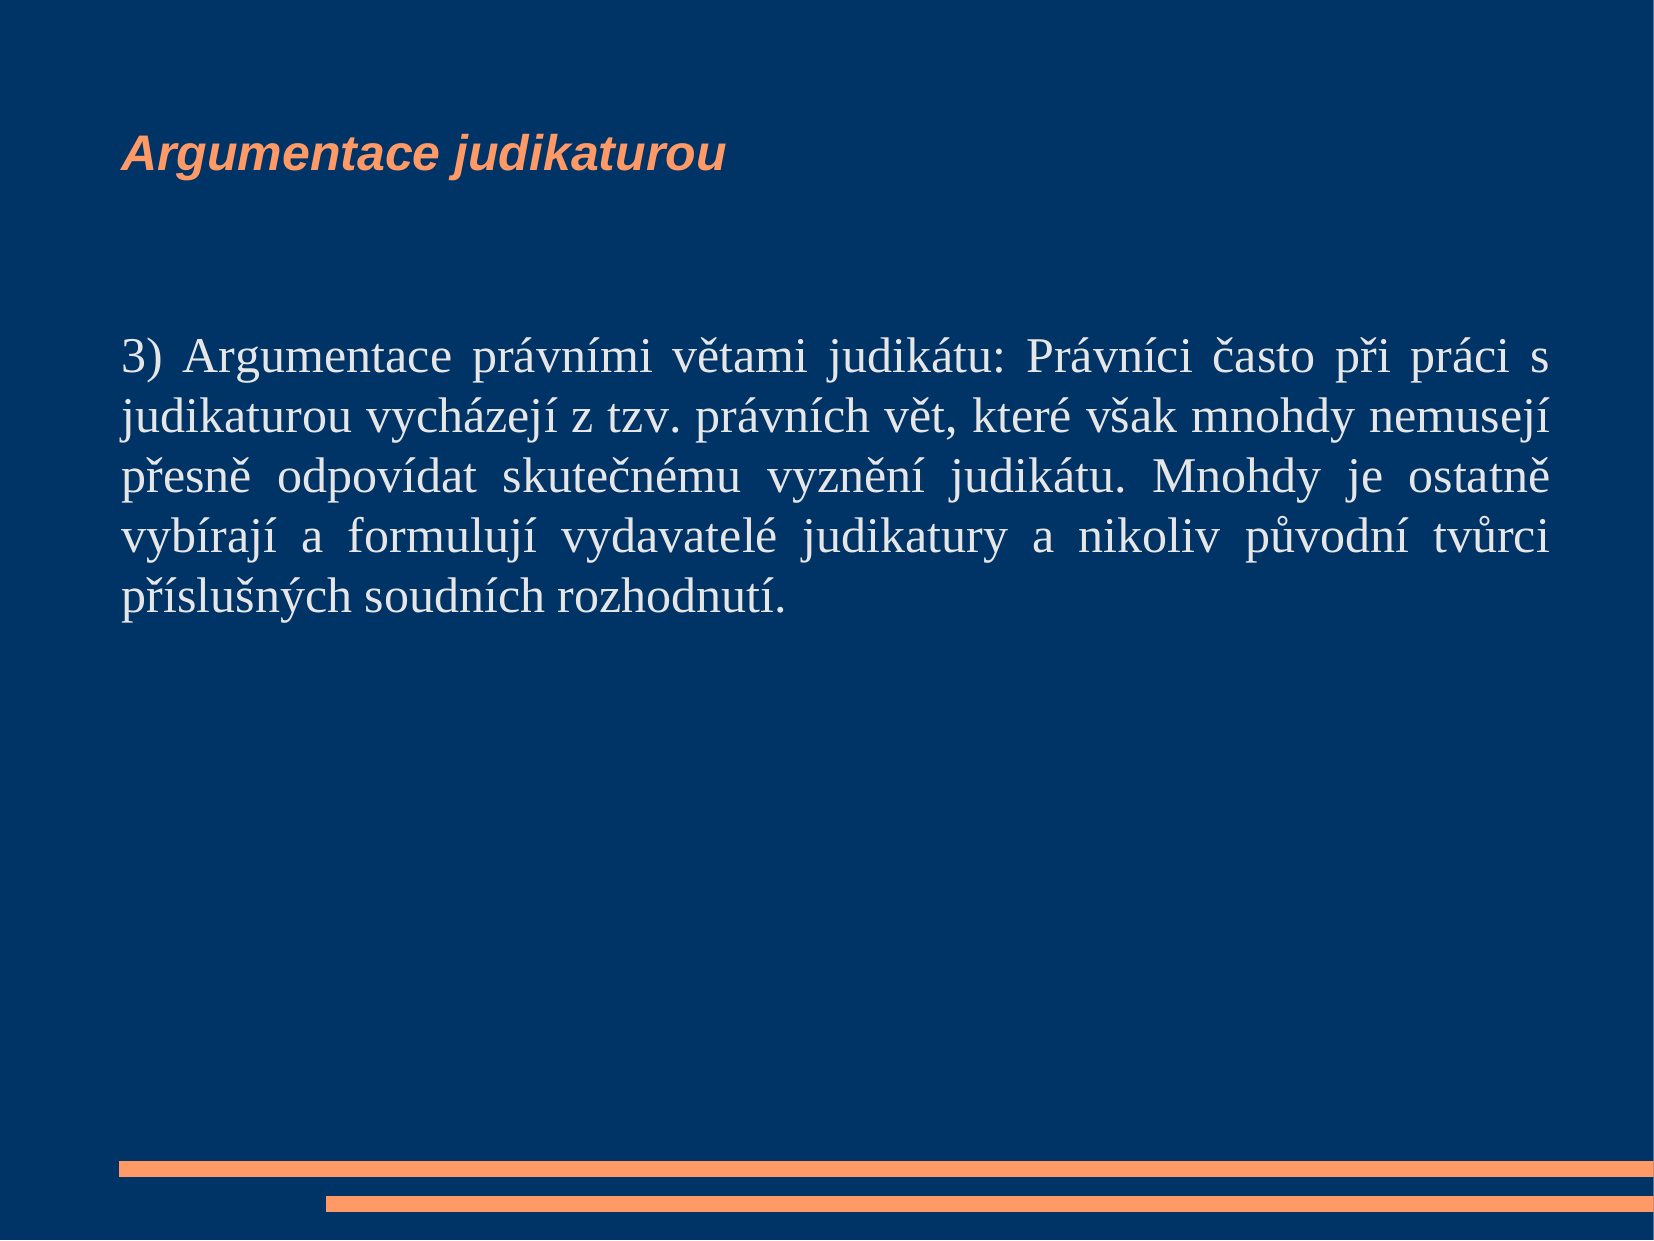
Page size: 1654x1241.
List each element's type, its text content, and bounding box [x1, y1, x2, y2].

list 3) Argumentace právními větami judikátu: Právníci často při práci s judikaturou vycházejí z tzv. právních vět, které však mnohdy nemusejí přesně odpovídat skutečnému vyznění judikátu. Mnohdy je ostatně vybírají a formulují vydavatelé judikatury a nikoliv původní tvůrci příslušných soudních rozhodnutí. [121, 322, 1561, 1132]
title Argumentace judikaturou [121, 46, 1534, 254]
